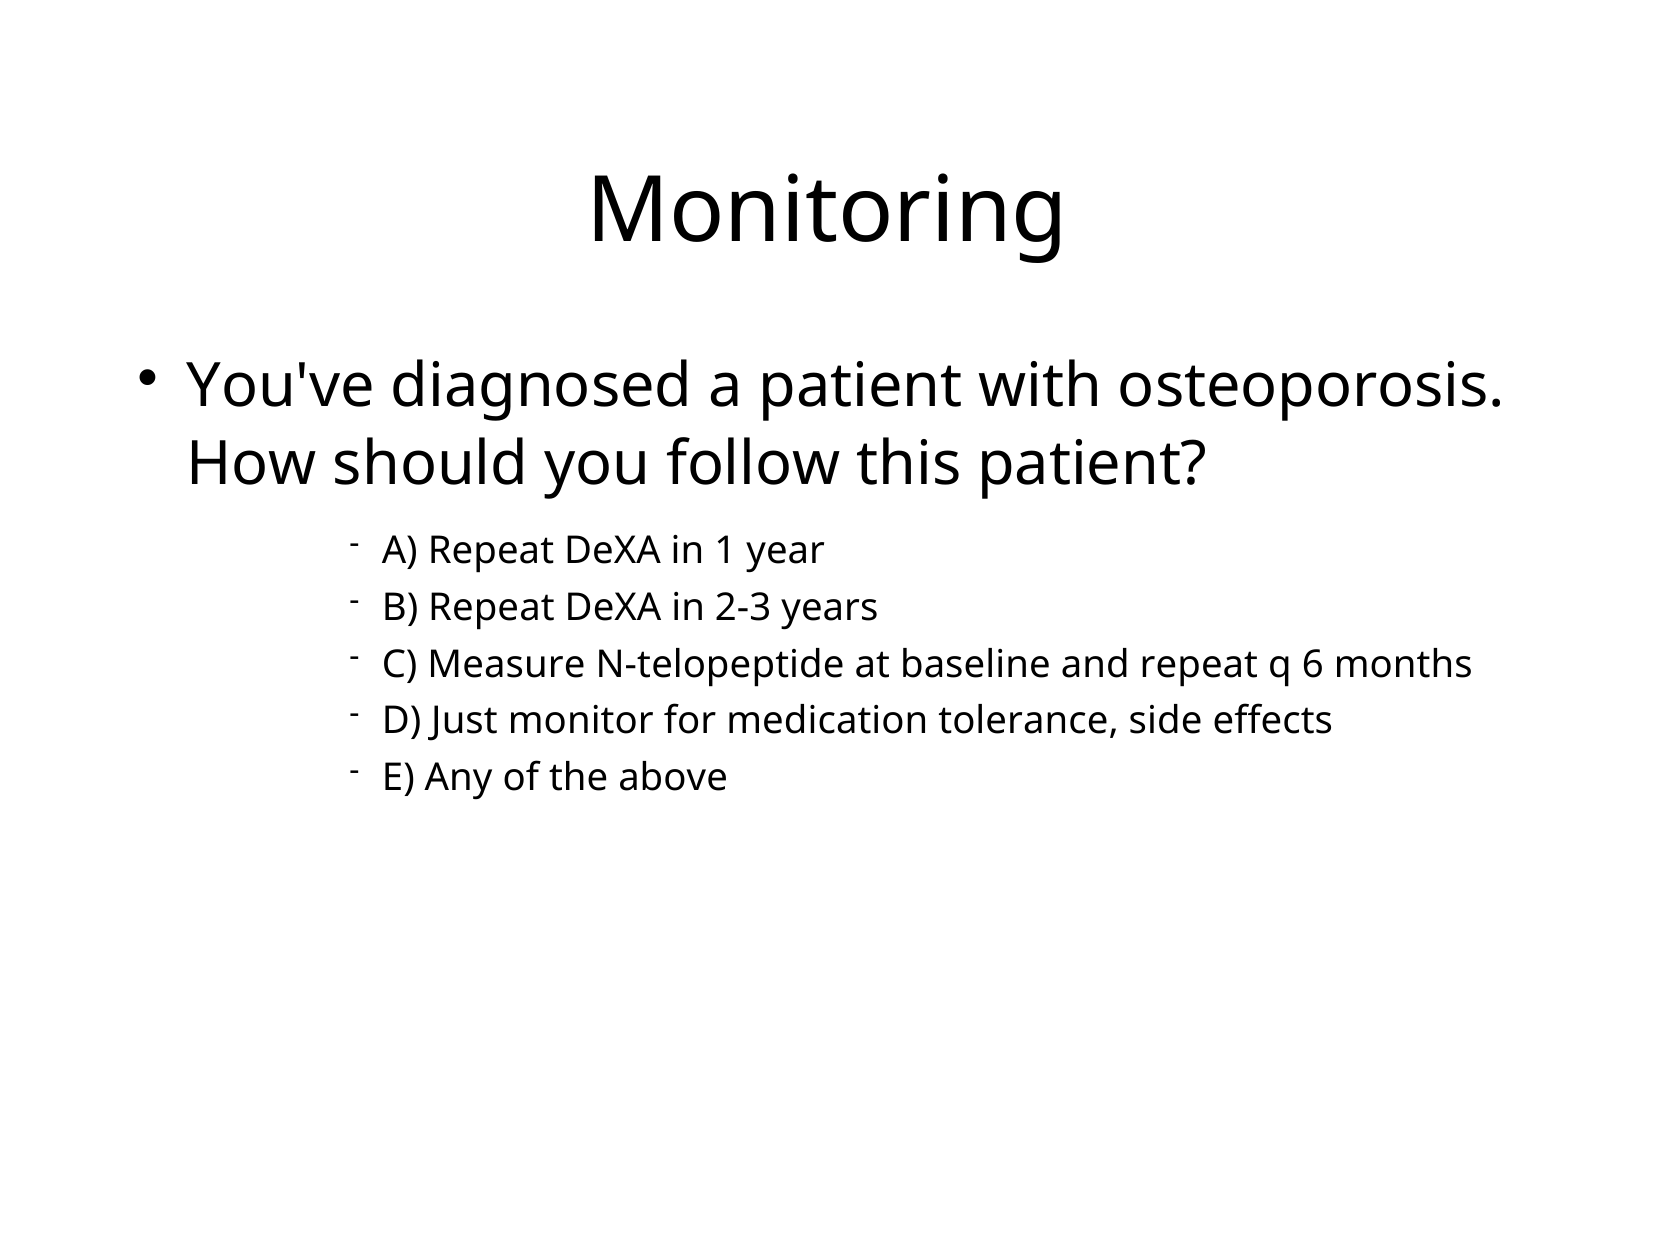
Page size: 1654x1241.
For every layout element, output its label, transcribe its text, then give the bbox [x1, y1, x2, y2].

list You've diagnosed a patient with osteoporosis. How should you follow this patient? A) Repeat DeXA in 1 year B) Repeat DeXA in 2-3 years C) Measure N-telopeptide at baseline and repeat q 6 months D) Just monitor for medication tolerance, side effects E) Any of the above [121, 344, 1534, 864]
title Monitoring [121, 155, 1534, 258]
